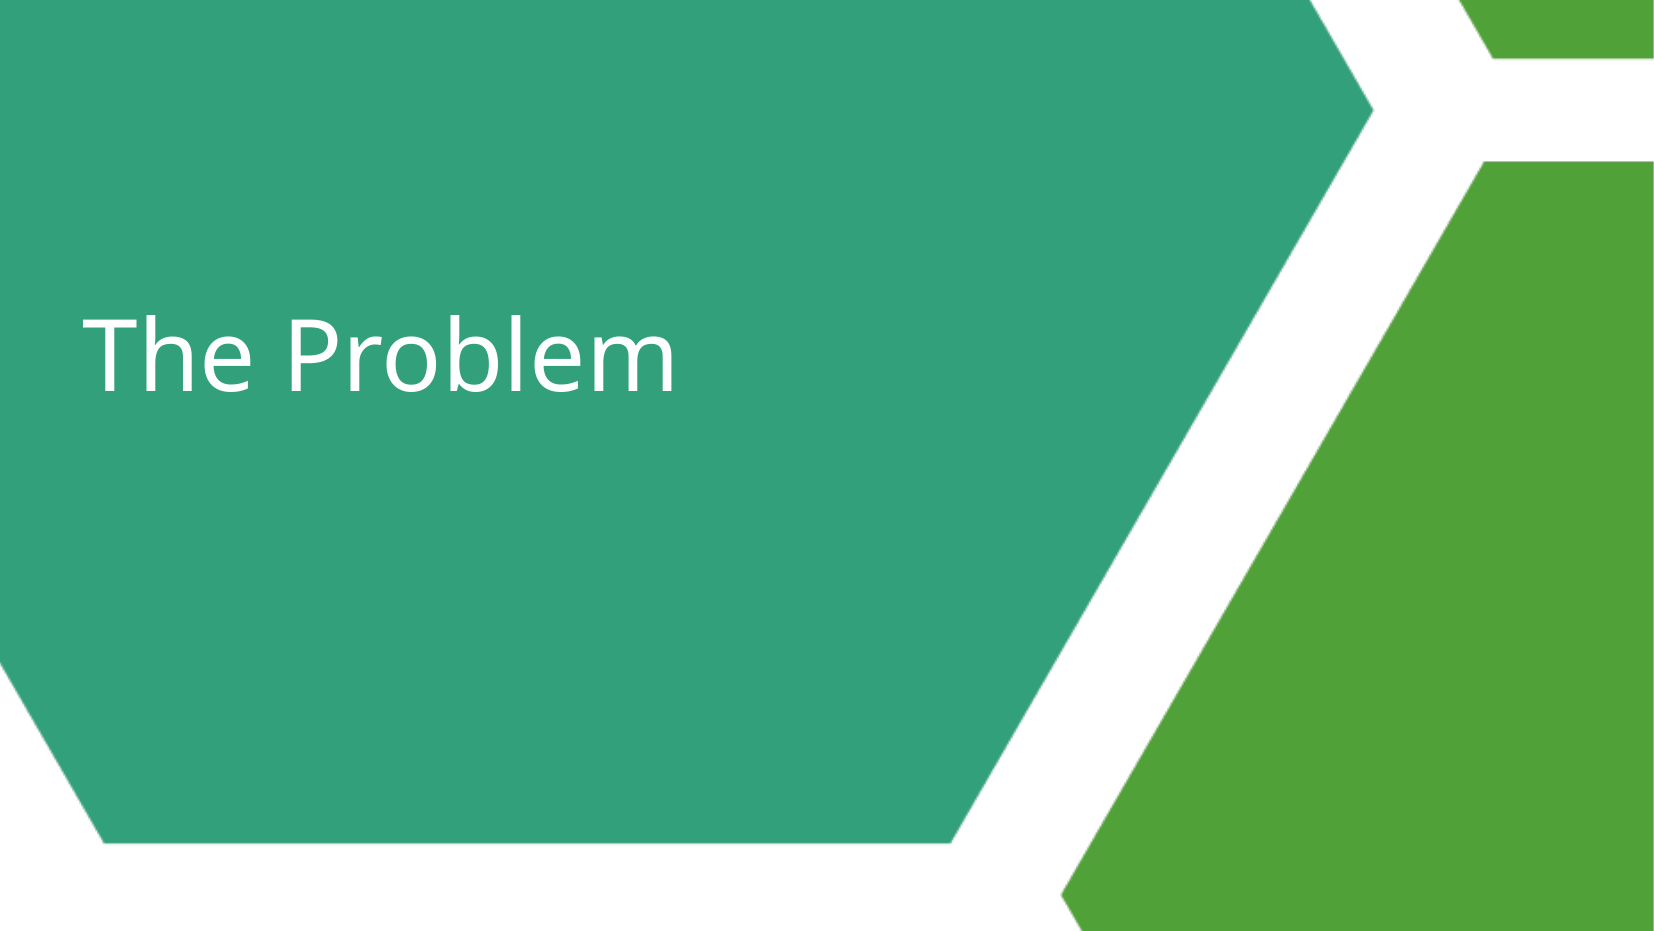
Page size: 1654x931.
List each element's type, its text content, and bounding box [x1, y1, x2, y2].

title The Problem [82, 219, 1218, 486]
picture [0, 0, 1654, 931]
